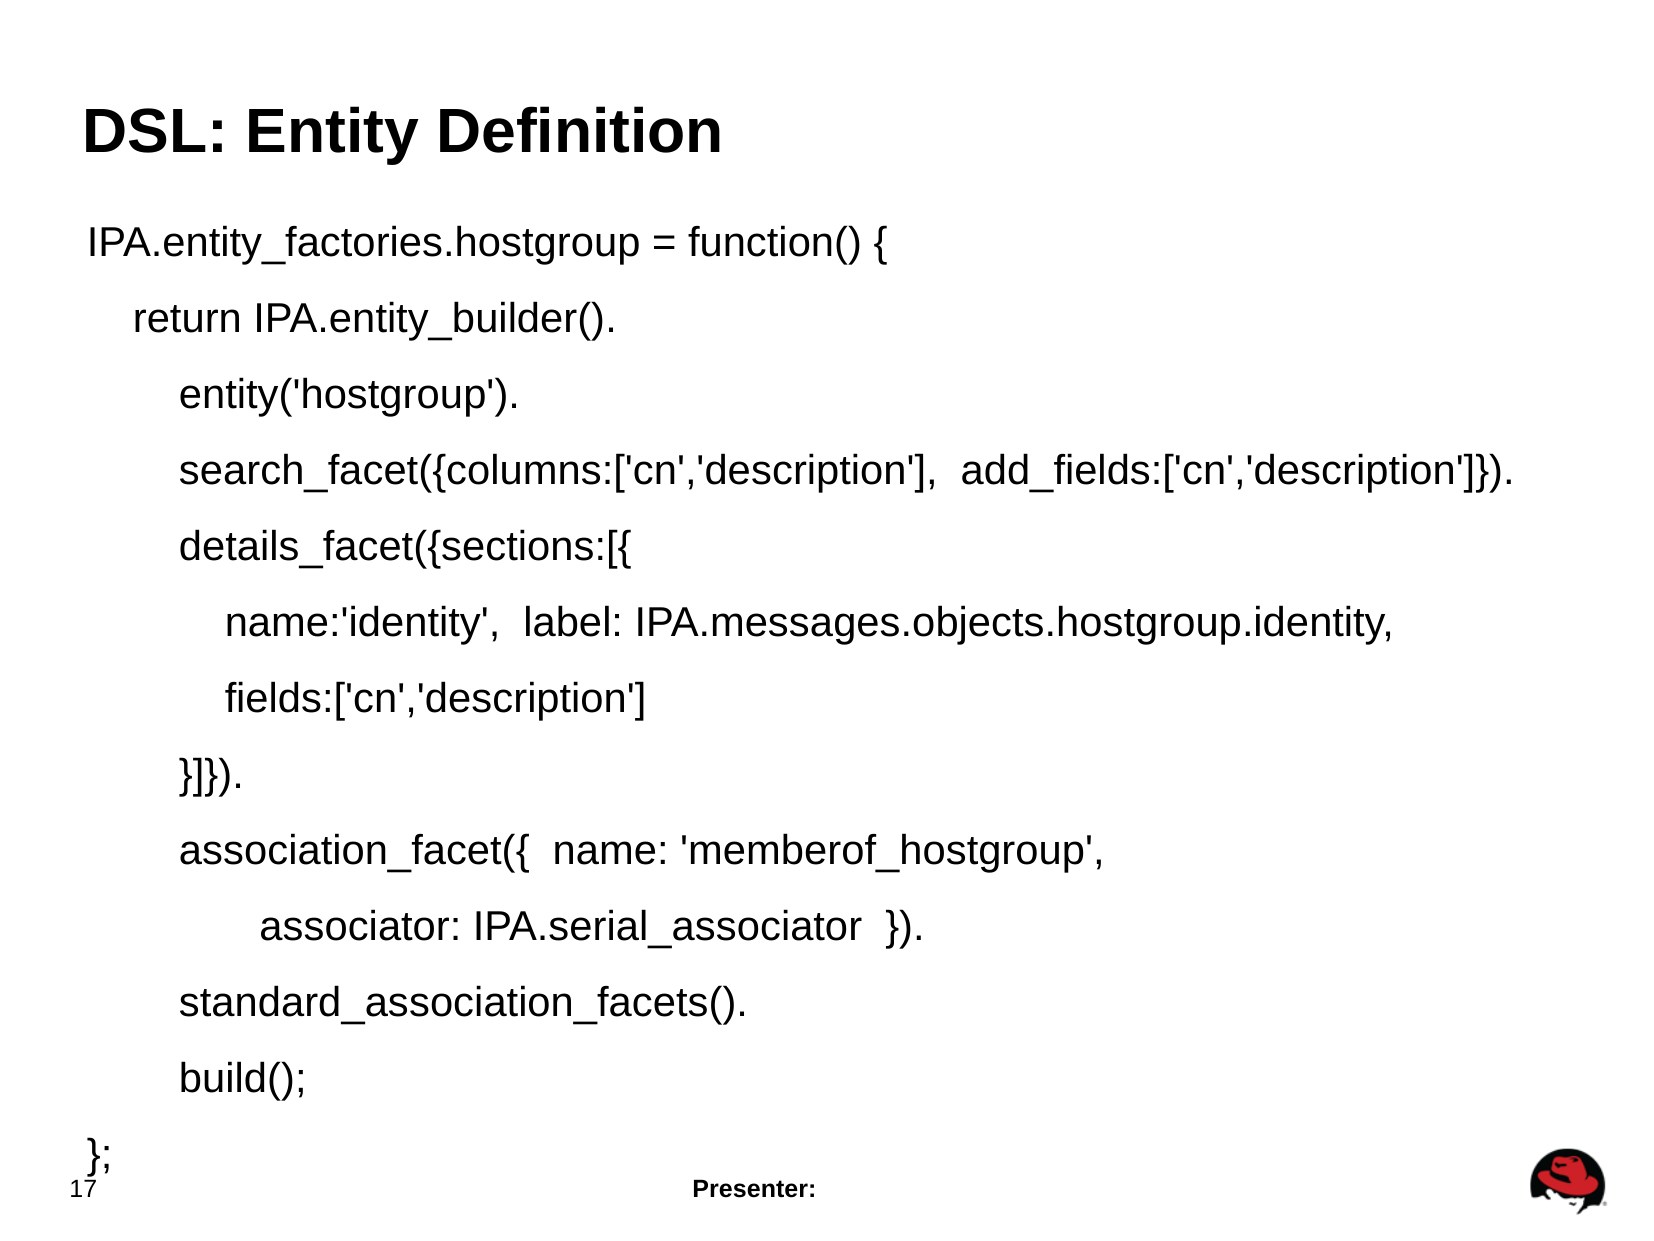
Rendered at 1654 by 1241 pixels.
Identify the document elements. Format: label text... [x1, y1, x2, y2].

list IPA.entity_factories.hostgroup = function() { return IPA.entity_builder(). entity('hostgroup'). search_facet({columns:['cn','description'], add_fields:['cn','description']}). details_facet({sections:[{ name:'identity', label: IPA.messages.objects.hostgroup.identity, fields:['cn','description'] }]}). association_facet({ name: 'memberof_hostgroup', associator: IPA.serial_associator }). standard_association_facets(). build(); }; [86, 219, 1576, 1178]
title DSL: Entity Definition [82, 37, 1571, 226]
picture [1529, 1146, 1613, 1224]
